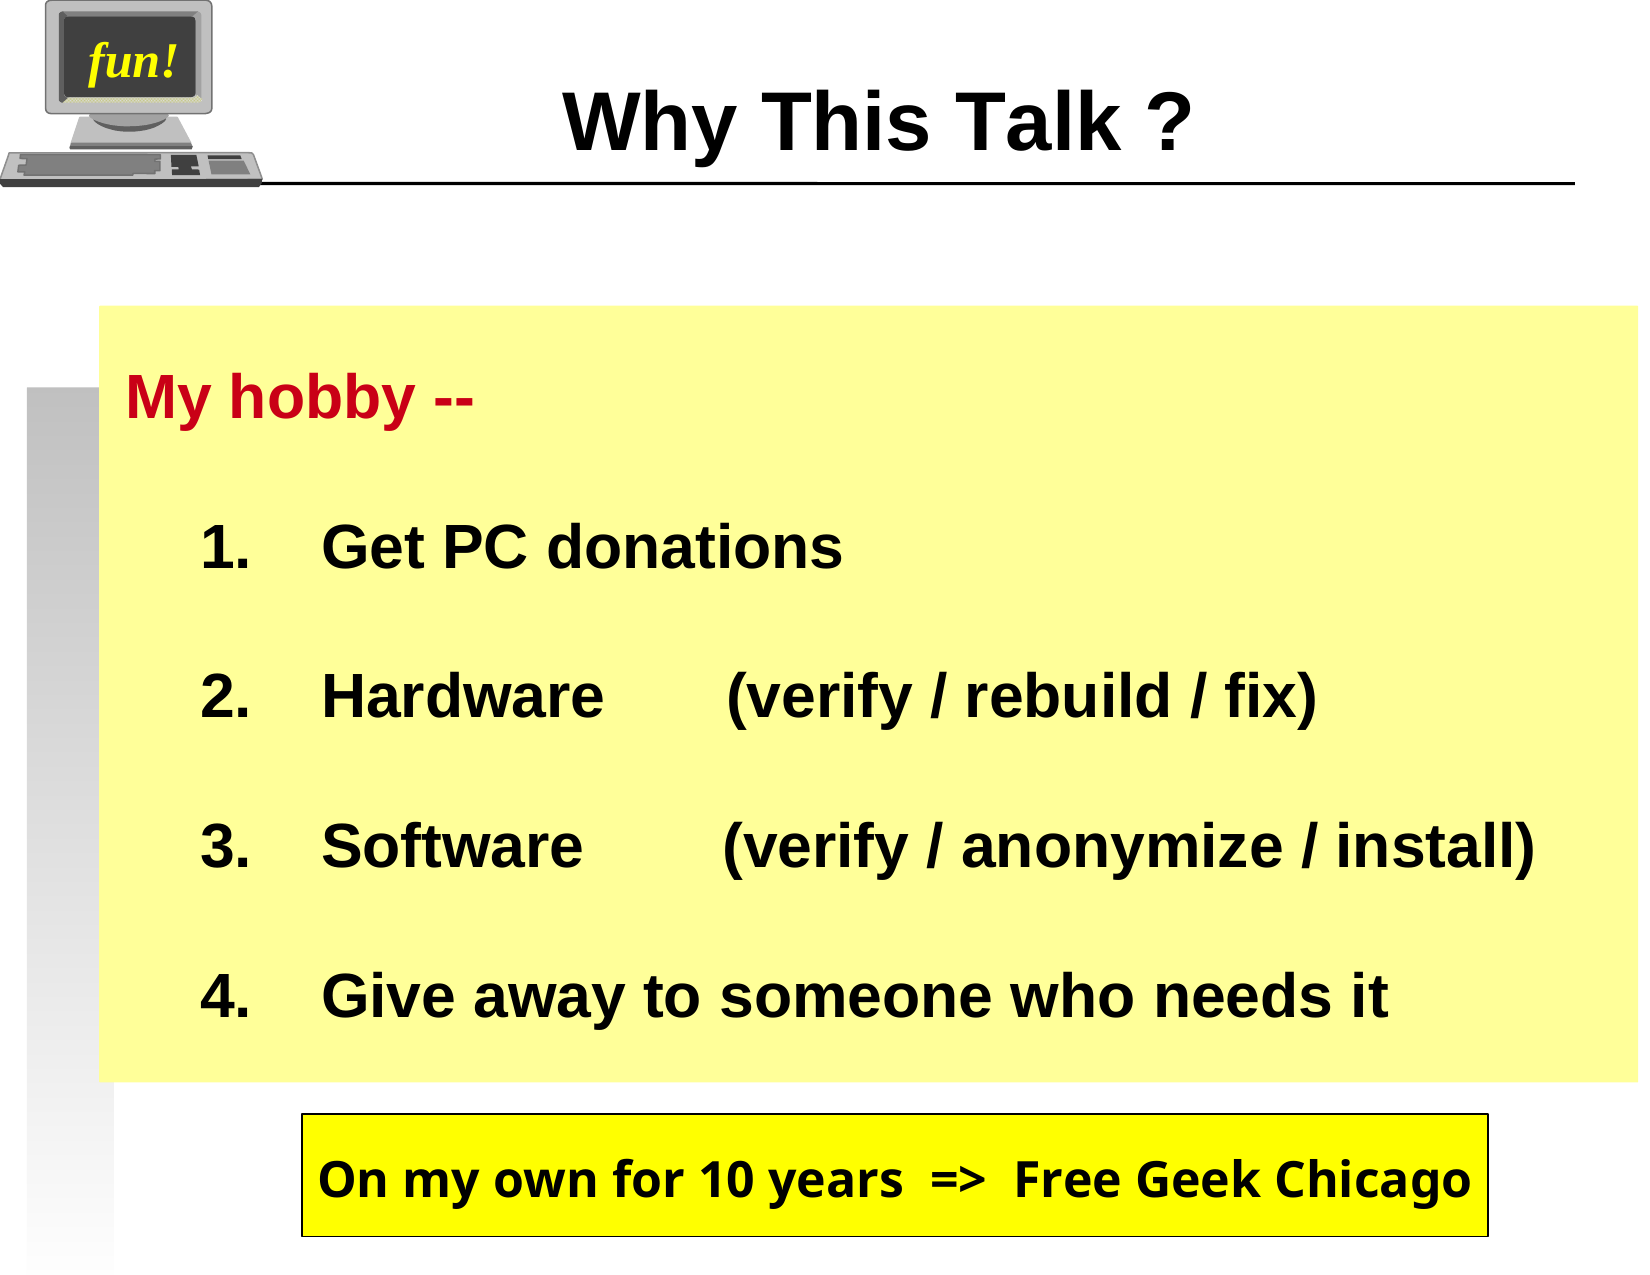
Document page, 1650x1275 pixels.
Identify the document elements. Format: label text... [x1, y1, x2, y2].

text_box [26, 306, 1638, 1275]
text_box My hobby -- 1. Get PC donations 2. Hardware (verify / rebuild / fix) 3. Software (verify / anonymize / install) 4. Give away to someone who needs it [125, 355, 1626, 1106]
text_box [0, 0, 274, 188]
text_box On my own for 10 years => Free Geek Chicago [302, 1114, 1489, 1237]
text_box fun! [73, 26, 195, 96]
list Why This Talk ? [562, 75, 1300, 181]
